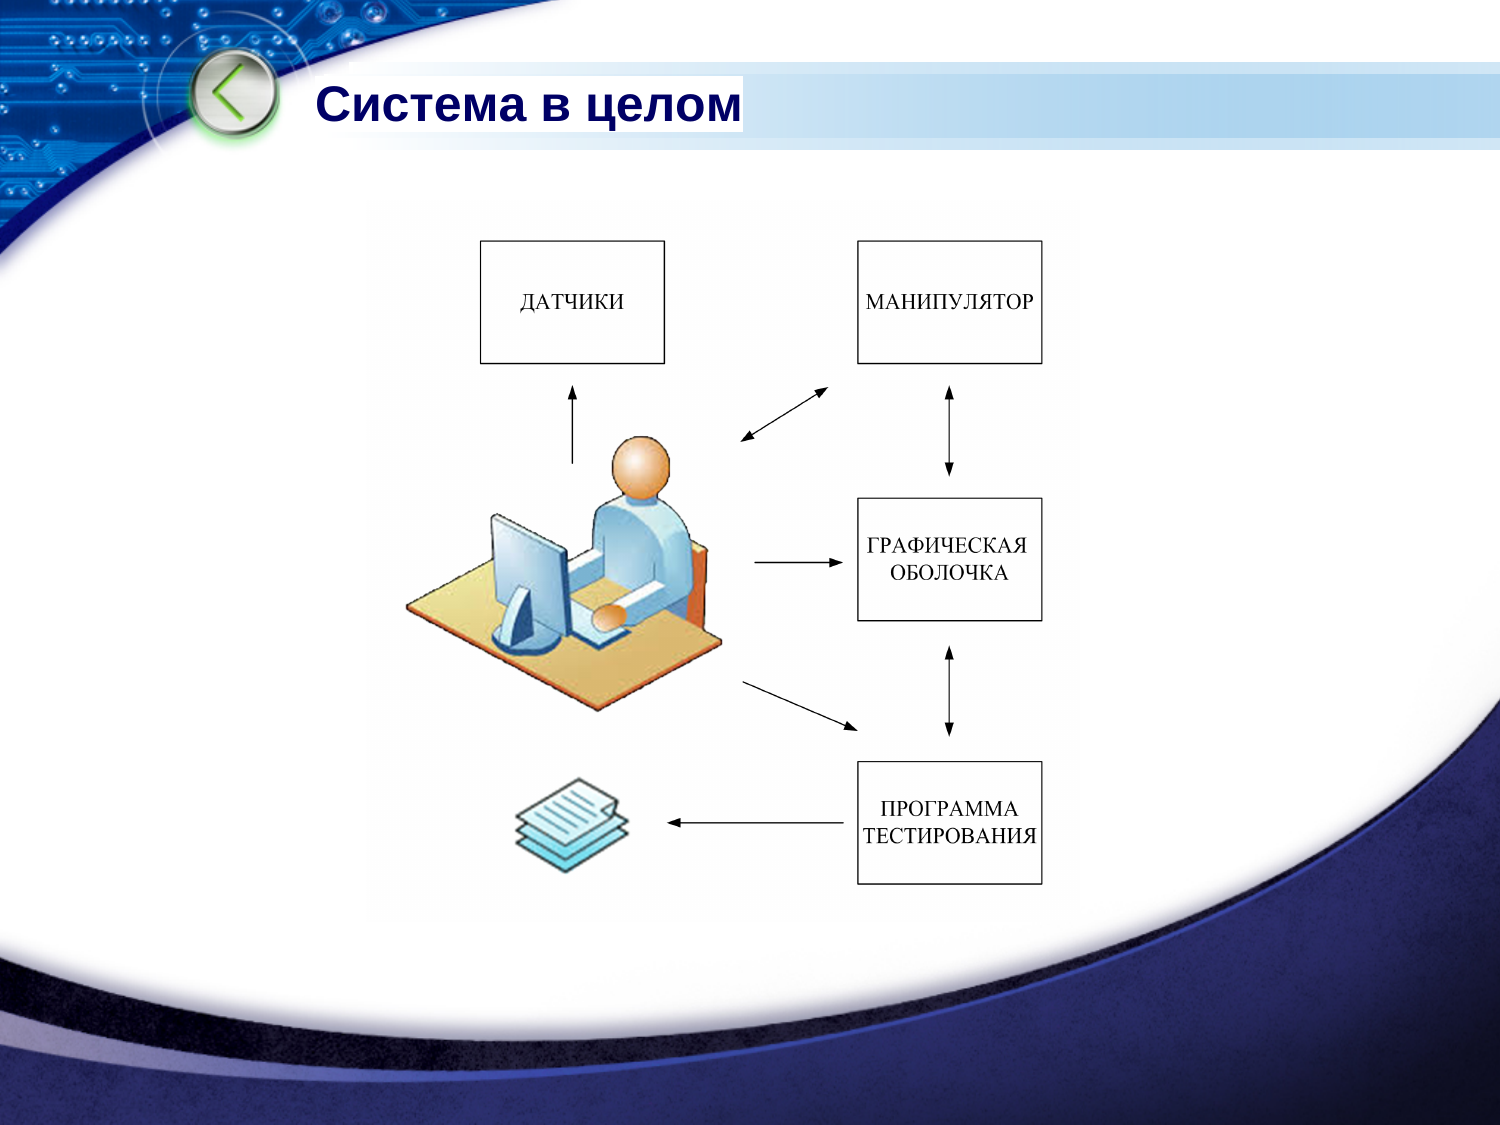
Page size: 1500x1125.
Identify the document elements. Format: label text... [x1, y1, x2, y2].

title Система в целом [300, 54, 1500, 148]
picture [0, 0, 1500, 1125]
